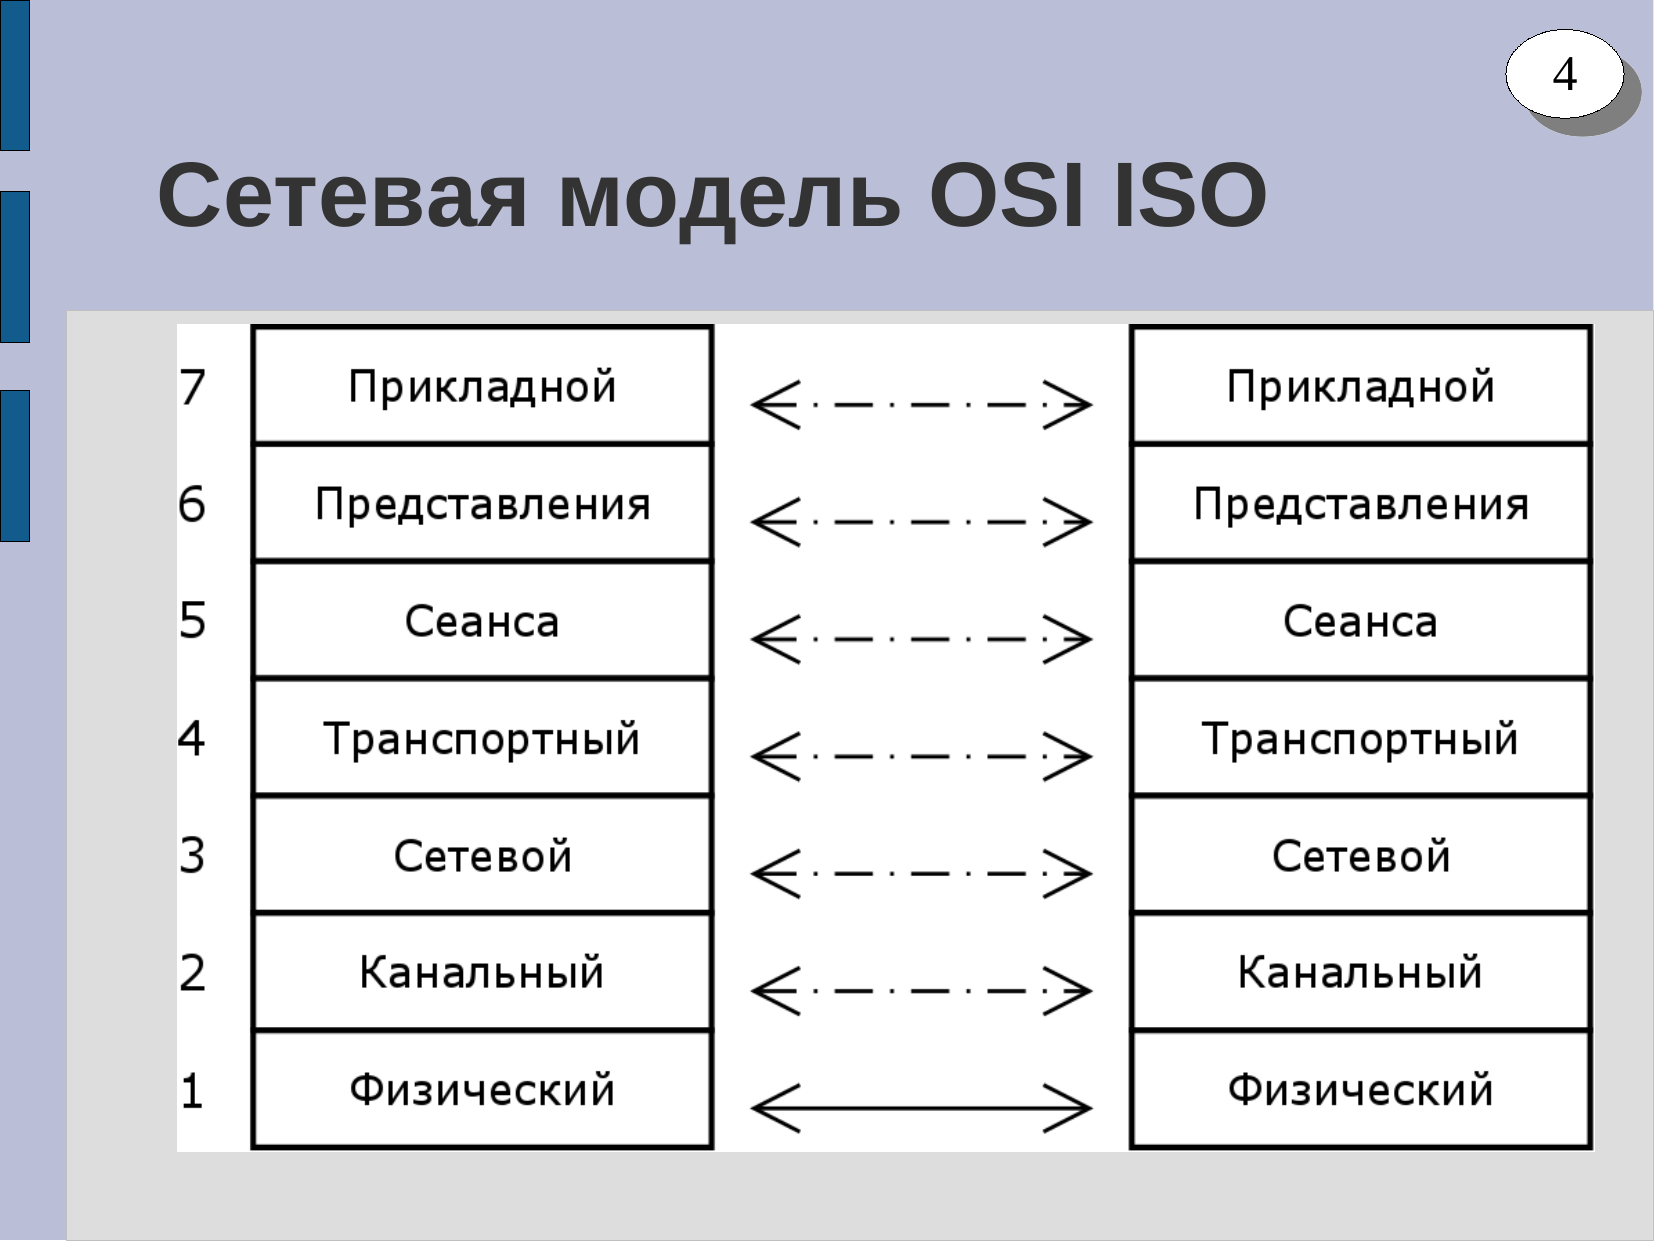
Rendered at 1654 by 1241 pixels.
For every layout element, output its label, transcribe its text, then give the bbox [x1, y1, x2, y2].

title Сетевая модель OSI ISO [121, 91, 1534, 299]
text_box 4 [1505, 29, 1625, 119]
picture [177, 324, 1595, 1152]
